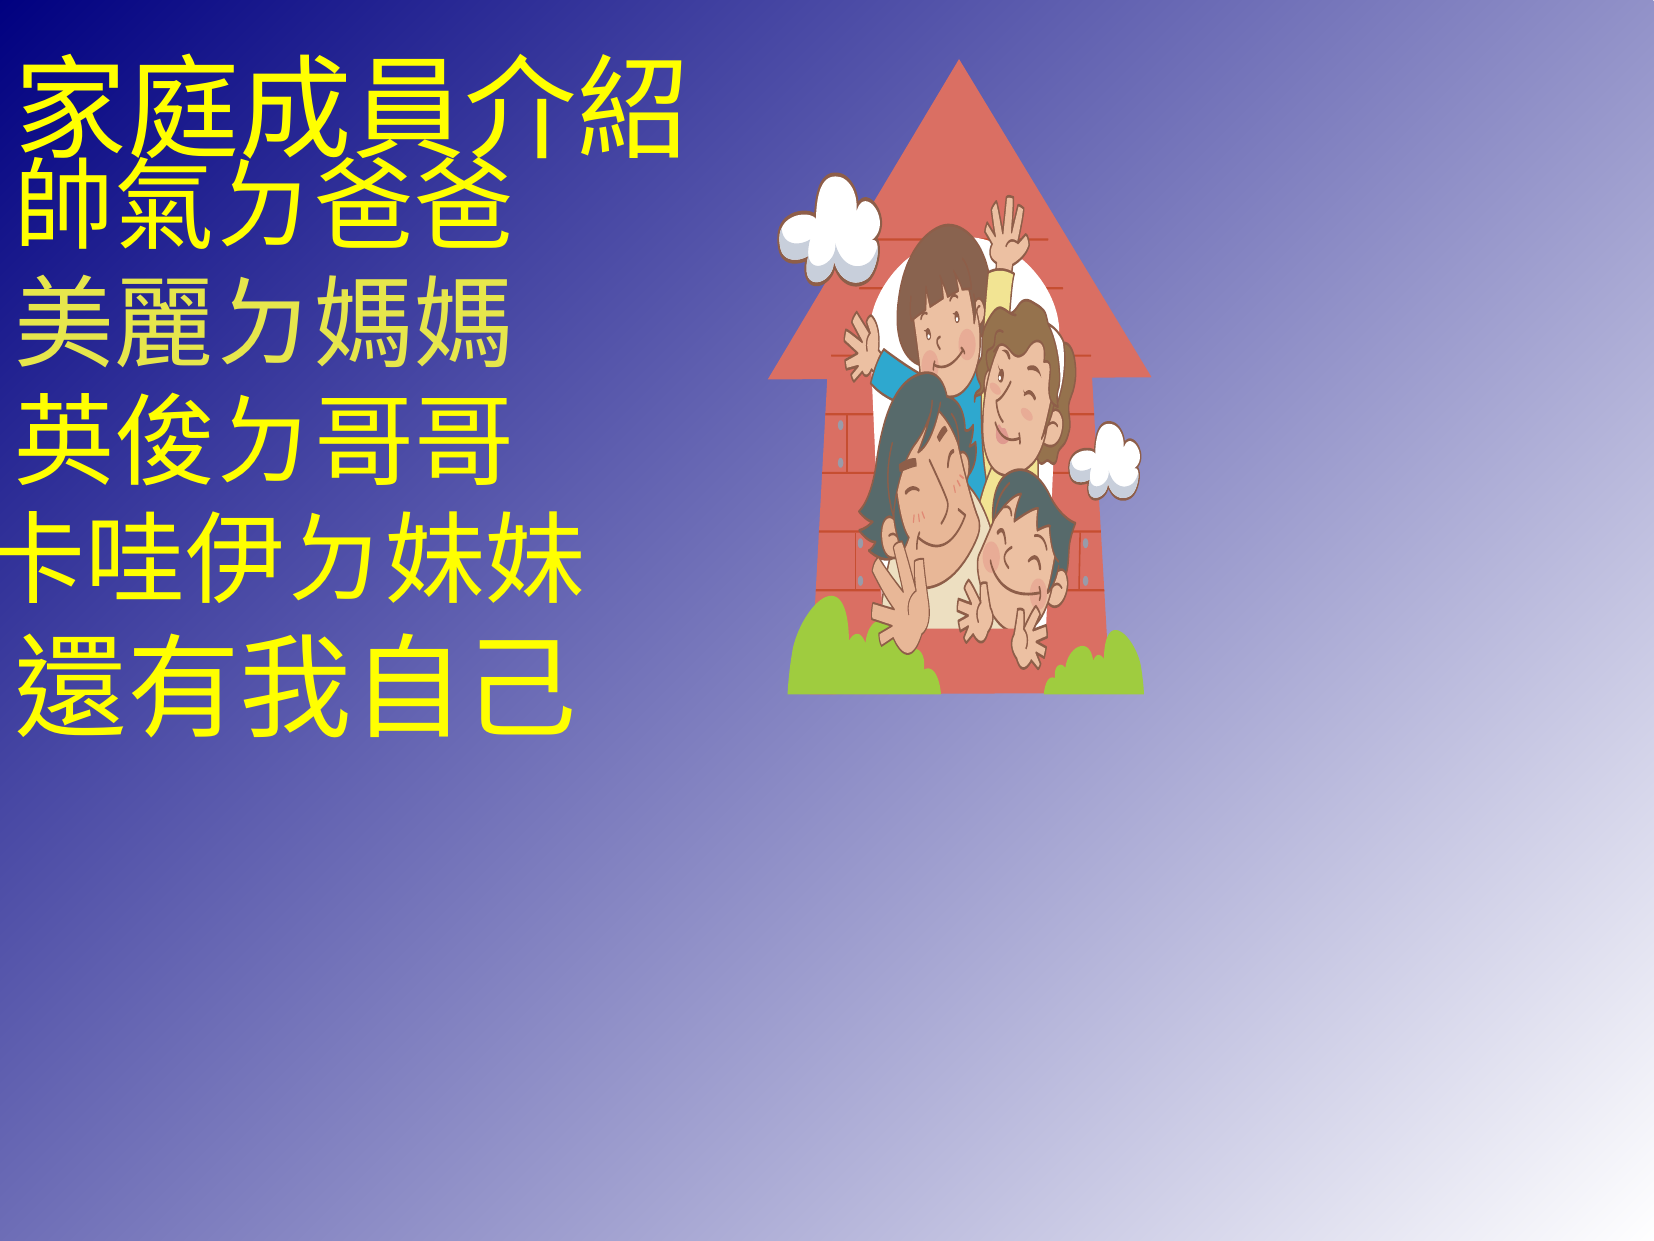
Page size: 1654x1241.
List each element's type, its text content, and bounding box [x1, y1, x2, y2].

text_box 帥氣ㄉ爸爸 [0, 118, 767, 328]
picture [767, 59, 1152, 695]
text_box 美麗ㄉ媽媽 [0, 328, 767, 354]
text_box 卡哇伊ㄉ妹妹 [0, 472, 1063, 726]
text_box [906, 29, 1418, 405]
text_box 還有我自己 [0, 590, 650, 876]
text_box 英俊ㄉ哥哥 [0, 354, 767, 472]
text_box 家庭成員介紹 [0, 11, 906, 118]
